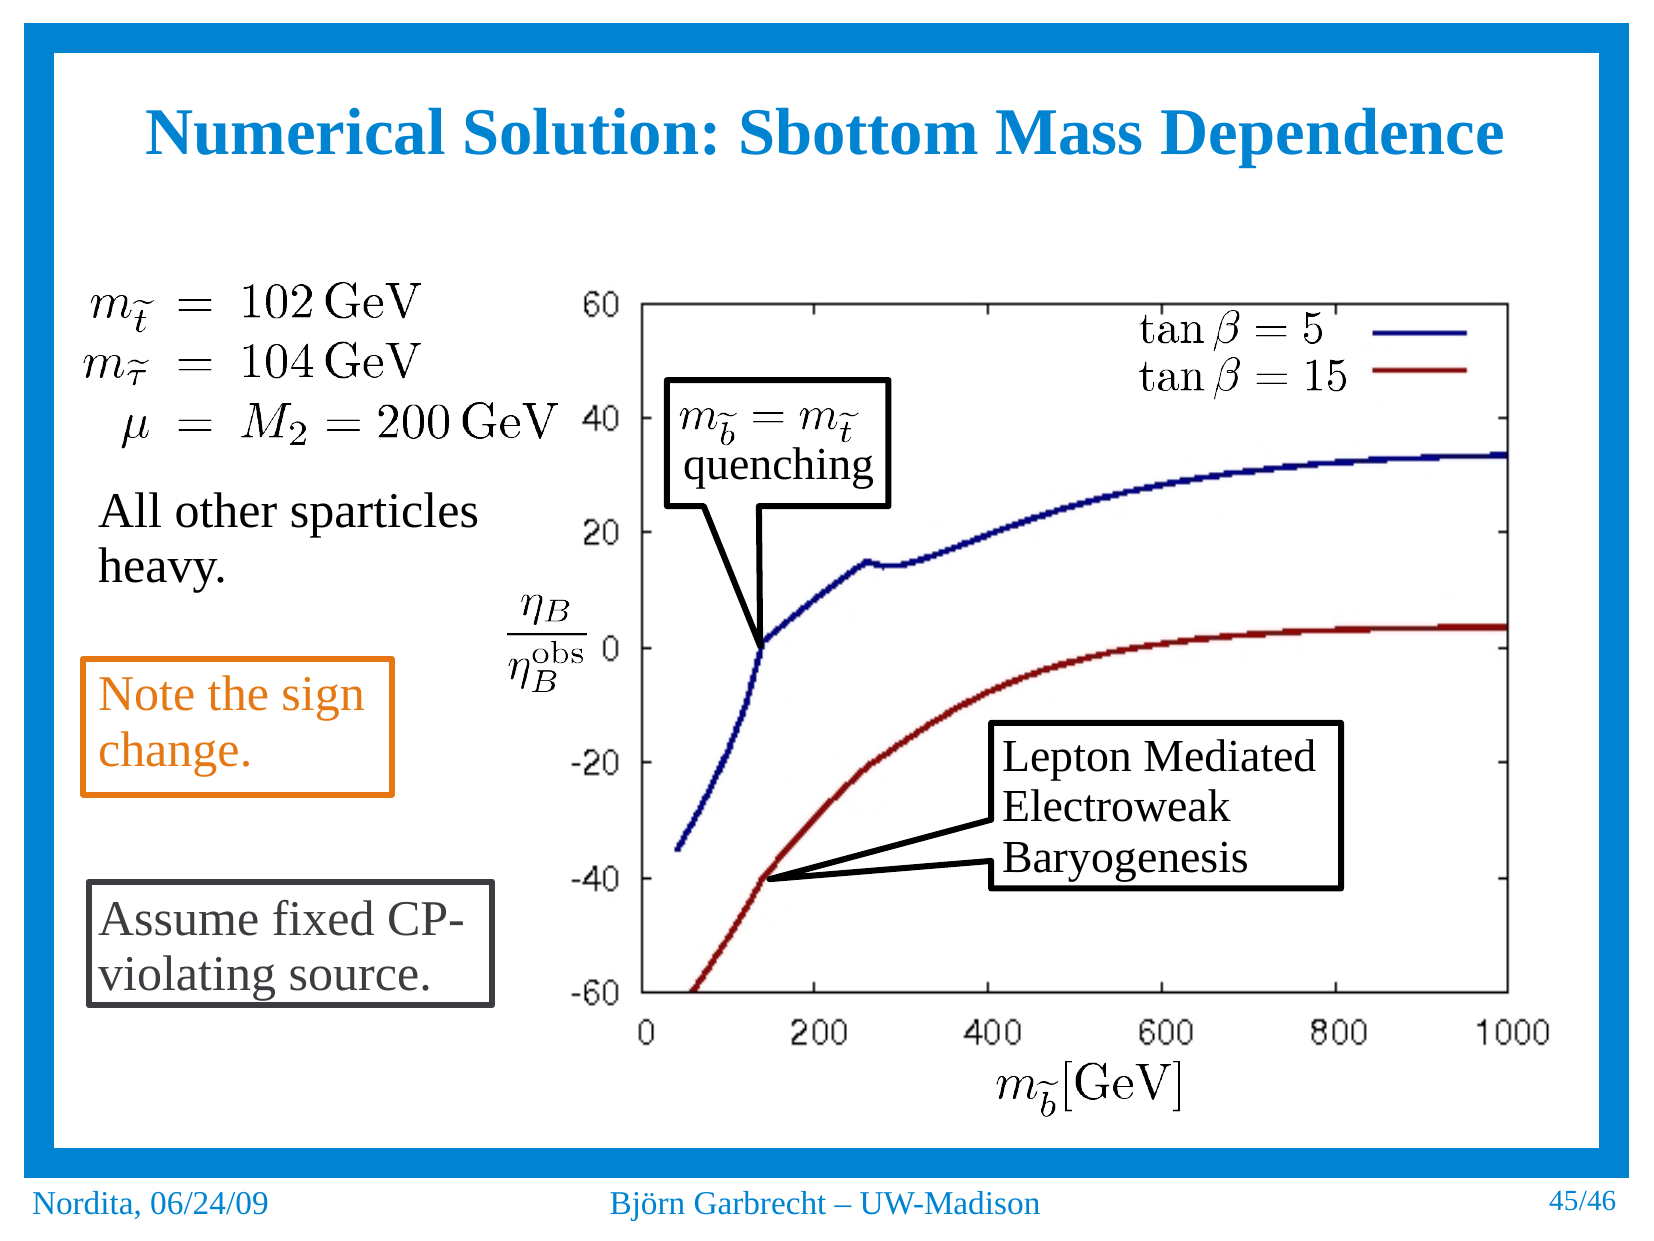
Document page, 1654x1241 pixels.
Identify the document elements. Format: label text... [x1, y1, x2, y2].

picture [78, 257, 1568, 1121]
text_box Note the sign change. [83, 658, 392, 795]
text_box quenching [670, 431, 885, 502]
text_box All other sparticles heavy. [83, 475, 504, 612]
text_box quenching [892, 431, 896, 502]
title Numerical Solution: Sbottom Mass Dependence [82, 68, 1571, 197]
text_box Assume fixed CP-violating source. [83, 883, 504, 1019]
text_box [69, 249, 1582, 1132]
text_box Lepton Mediated Electroweak Baryogenesis [987, 722, 1332, 905]
